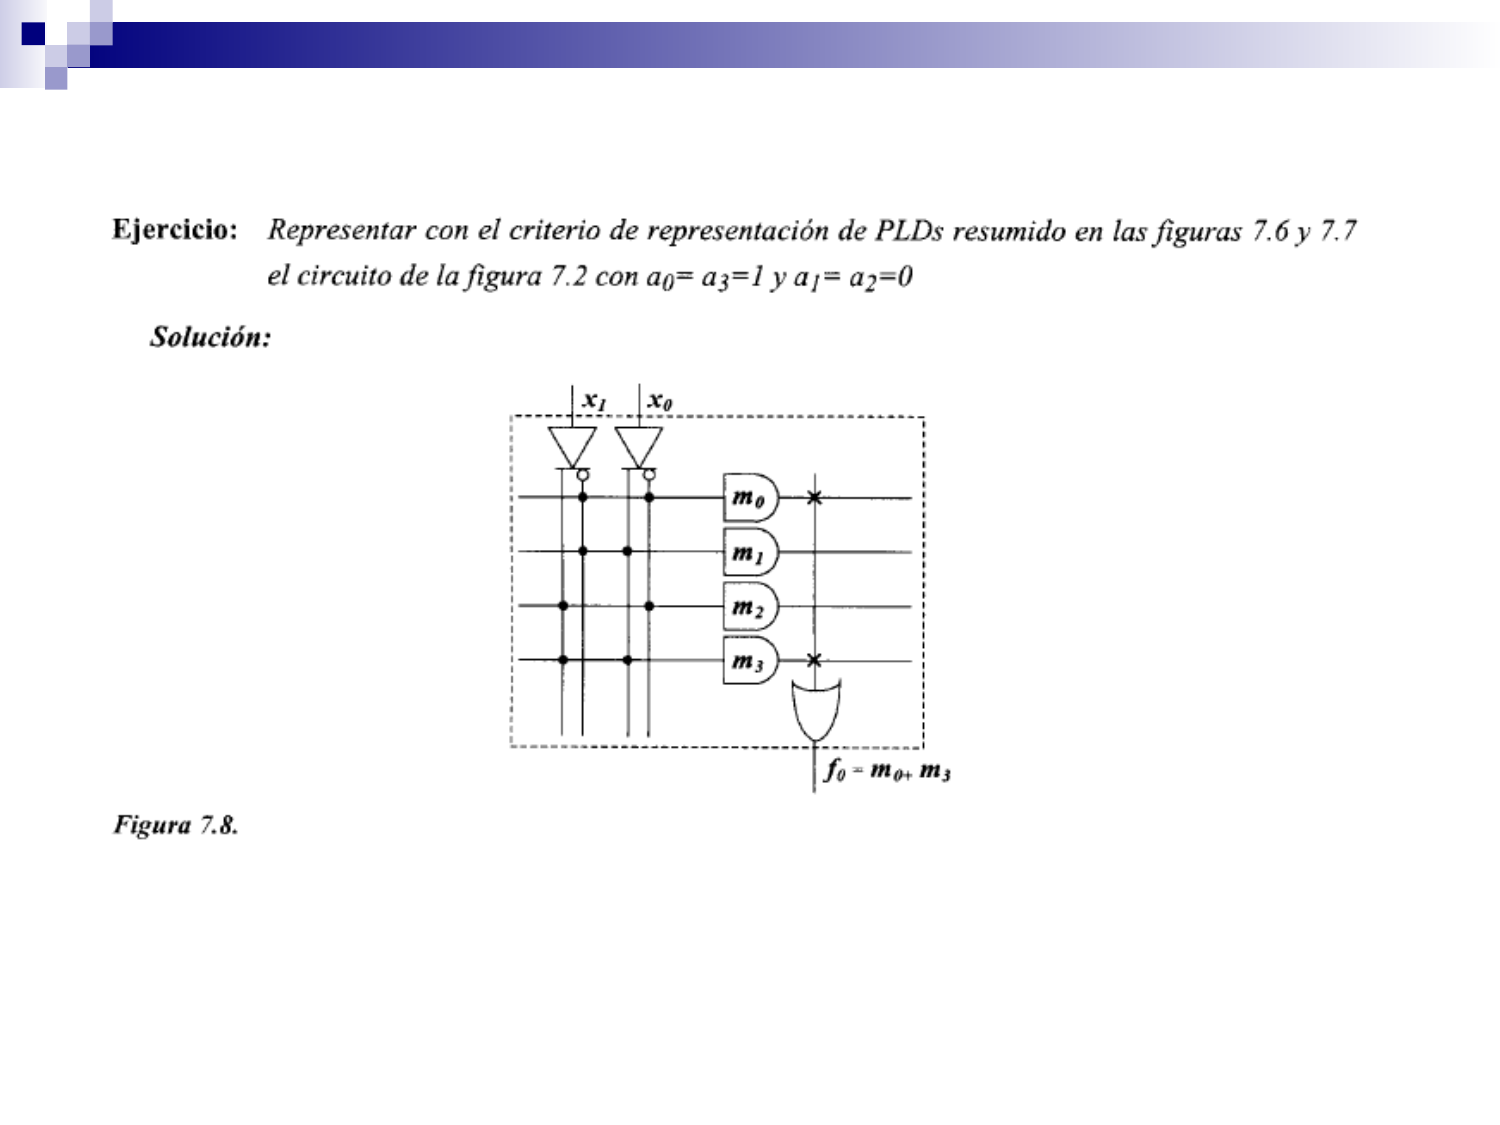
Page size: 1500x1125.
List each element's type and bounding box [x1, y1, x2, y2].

picture [88, 207, 1424, 843]
